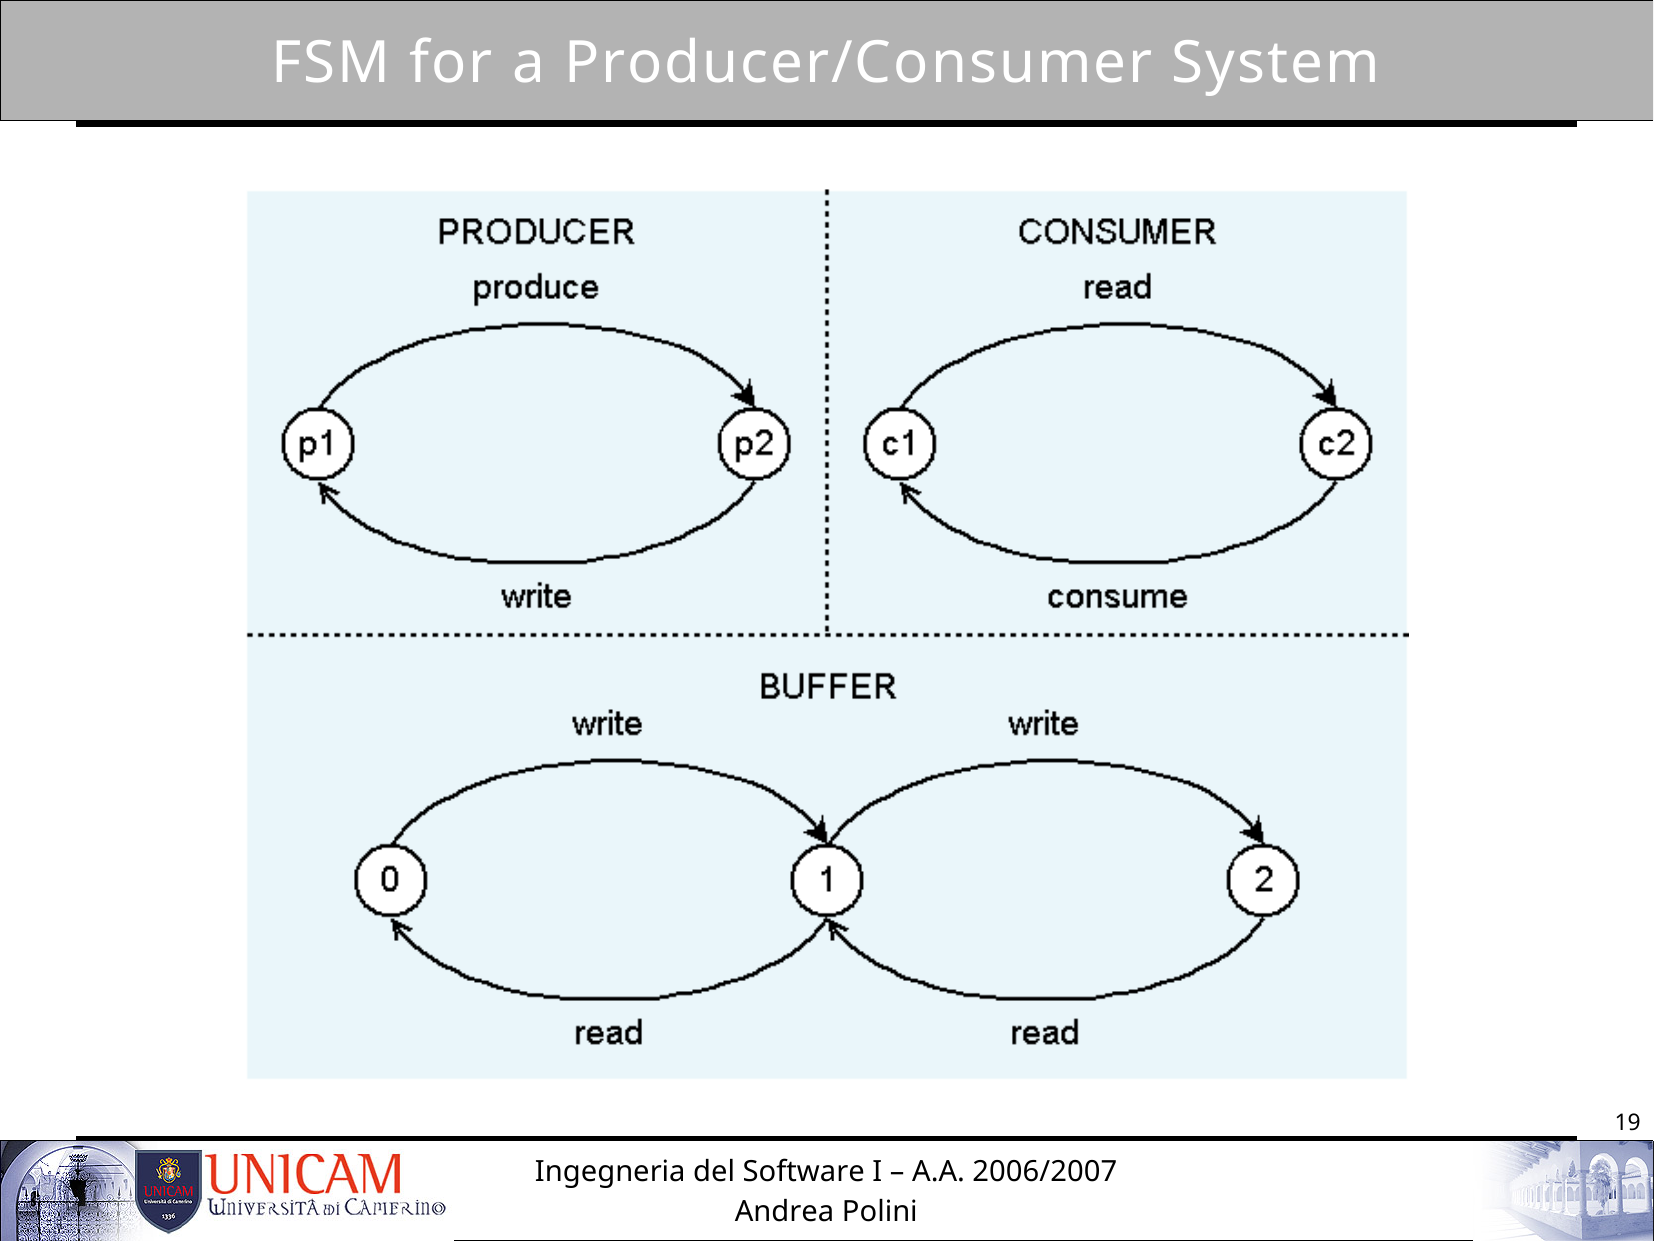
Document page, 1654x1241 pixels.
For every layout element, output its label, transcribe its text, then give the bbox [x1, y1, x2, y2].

picture [244, 188, 1409, 1081]
picture [1473, 1141, 1654, 1241]
picture [0, 1141, 454, 1241]
title FSM for a Producer/Consumer System [0, 0, 1653, 121]
